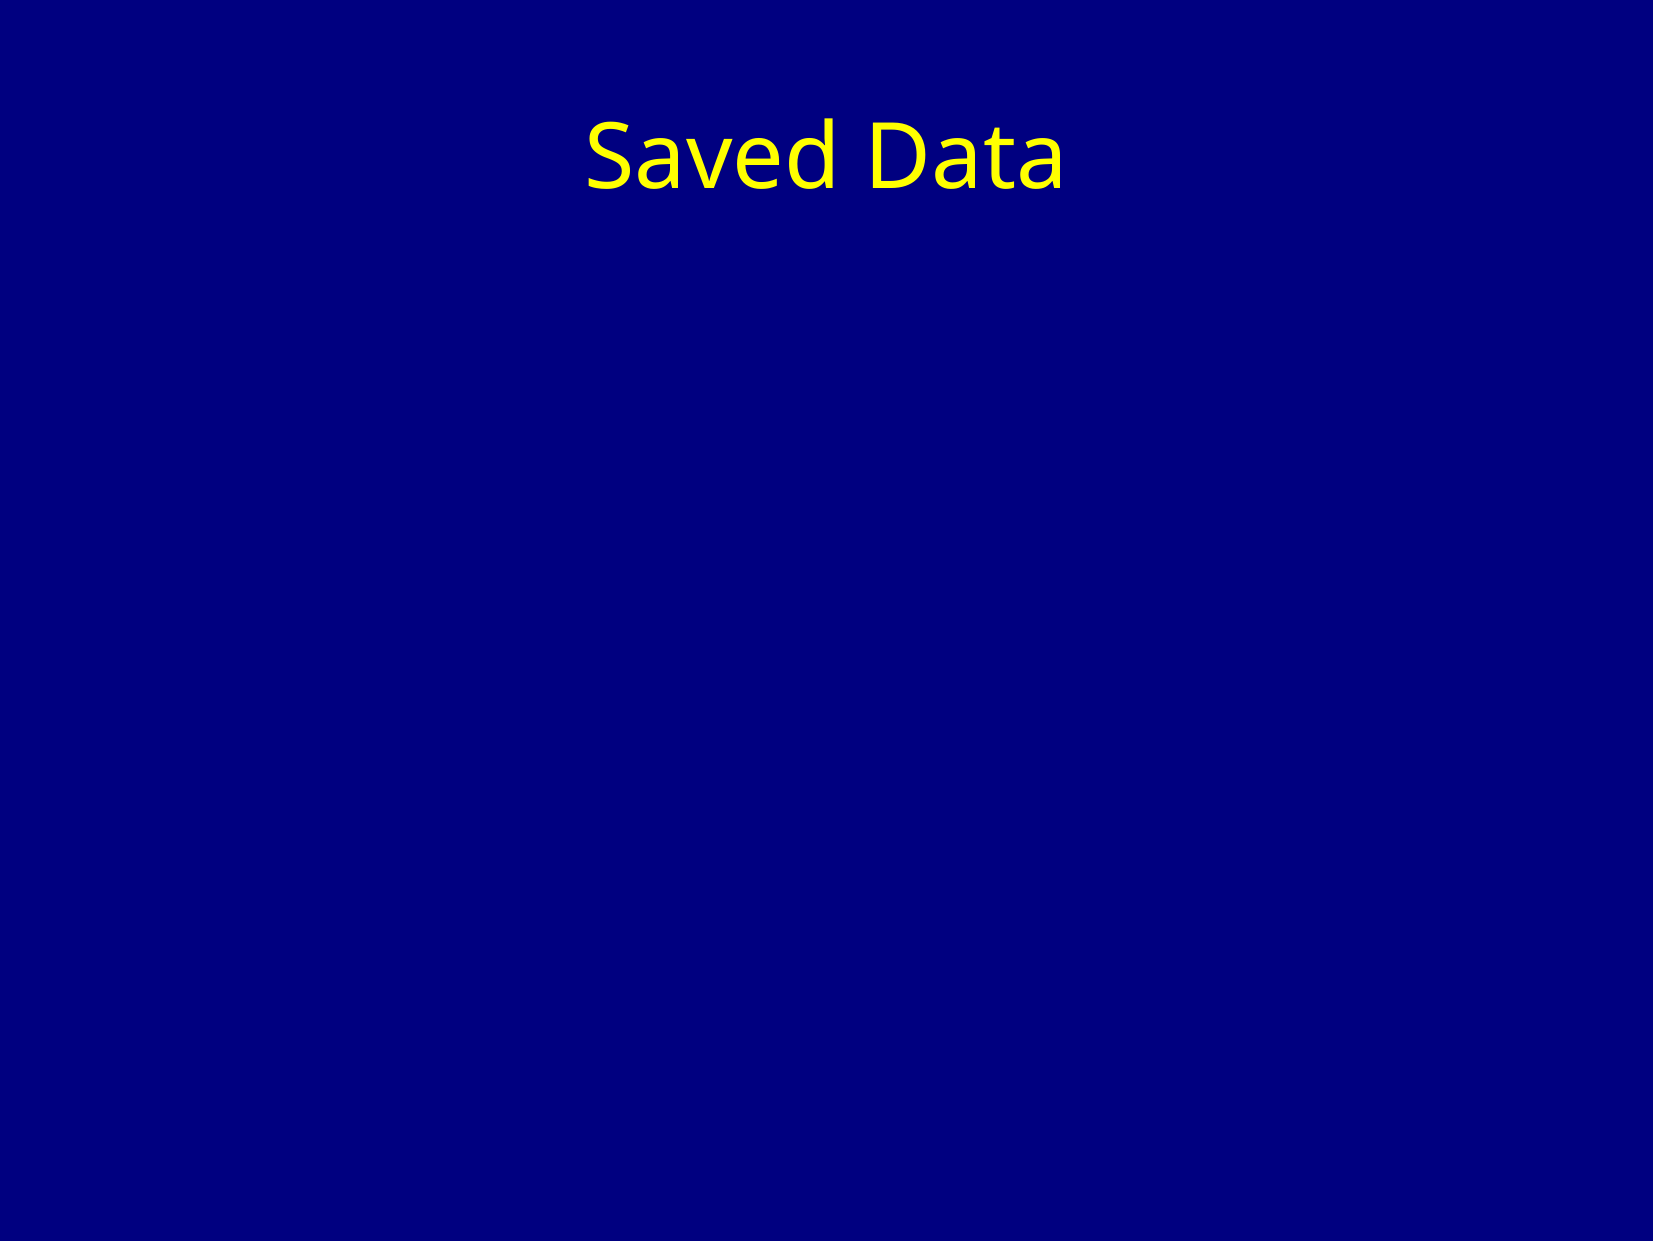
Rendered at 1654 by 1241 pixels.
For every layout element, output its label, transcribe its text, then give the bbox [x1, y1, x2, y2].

title Saved Data [82, 49, 1571, 257]
